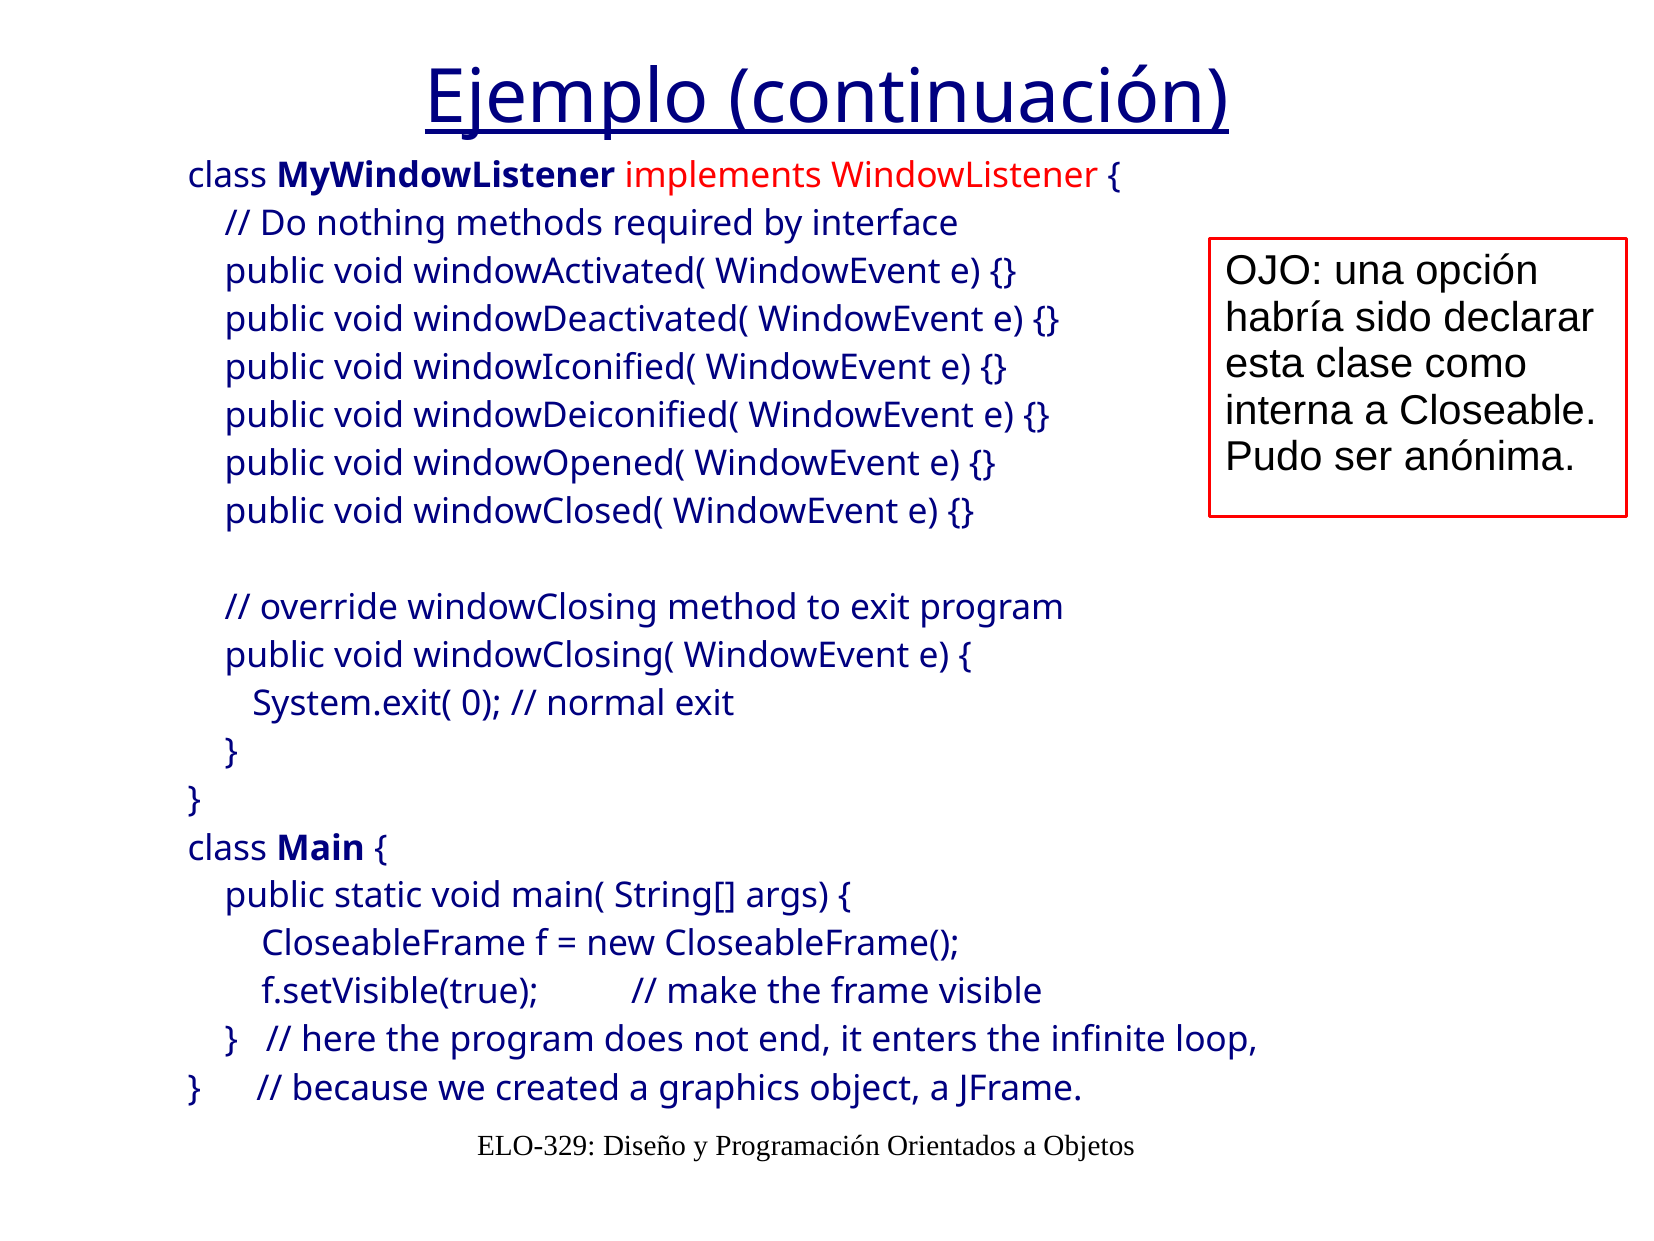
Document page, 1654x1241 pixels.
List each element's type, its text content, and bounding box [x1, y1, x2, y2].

text_box OJO: una opción habría sido declarar esta clase como interna a Closeable. Pudo ser anónima. [1209, 238, 1627, 517]
title Ejemplo (continuación)‏ [82, 43, 1571, 145]
list class MyWindowListener implements WindowListener { // Do nothing methods required by interface public void windowActivated( WindowEvent e) {} public void windowDeactivated( WindowEvent e) {} public void windowIconified( WindowEvent e) {} public void windowDeiconified( WindowEvent e) {} public void windowOpened( WindowEvent e) {} public void windowClosed( WindowEvent e) {} // override windowClosing method to exit program public void windowClosing( WindowEvent e) { System.exit( 0); // normal exit } } class Main { public static void main( String[] args) { CloseableFrame f = new CloseableFrame(); f.setVisible(true); // make the frame visible } // here the program does not end, it enters the infinite loop, } // because we created a graphics object, a JFrame. [187, 150, 1571, 1126]
